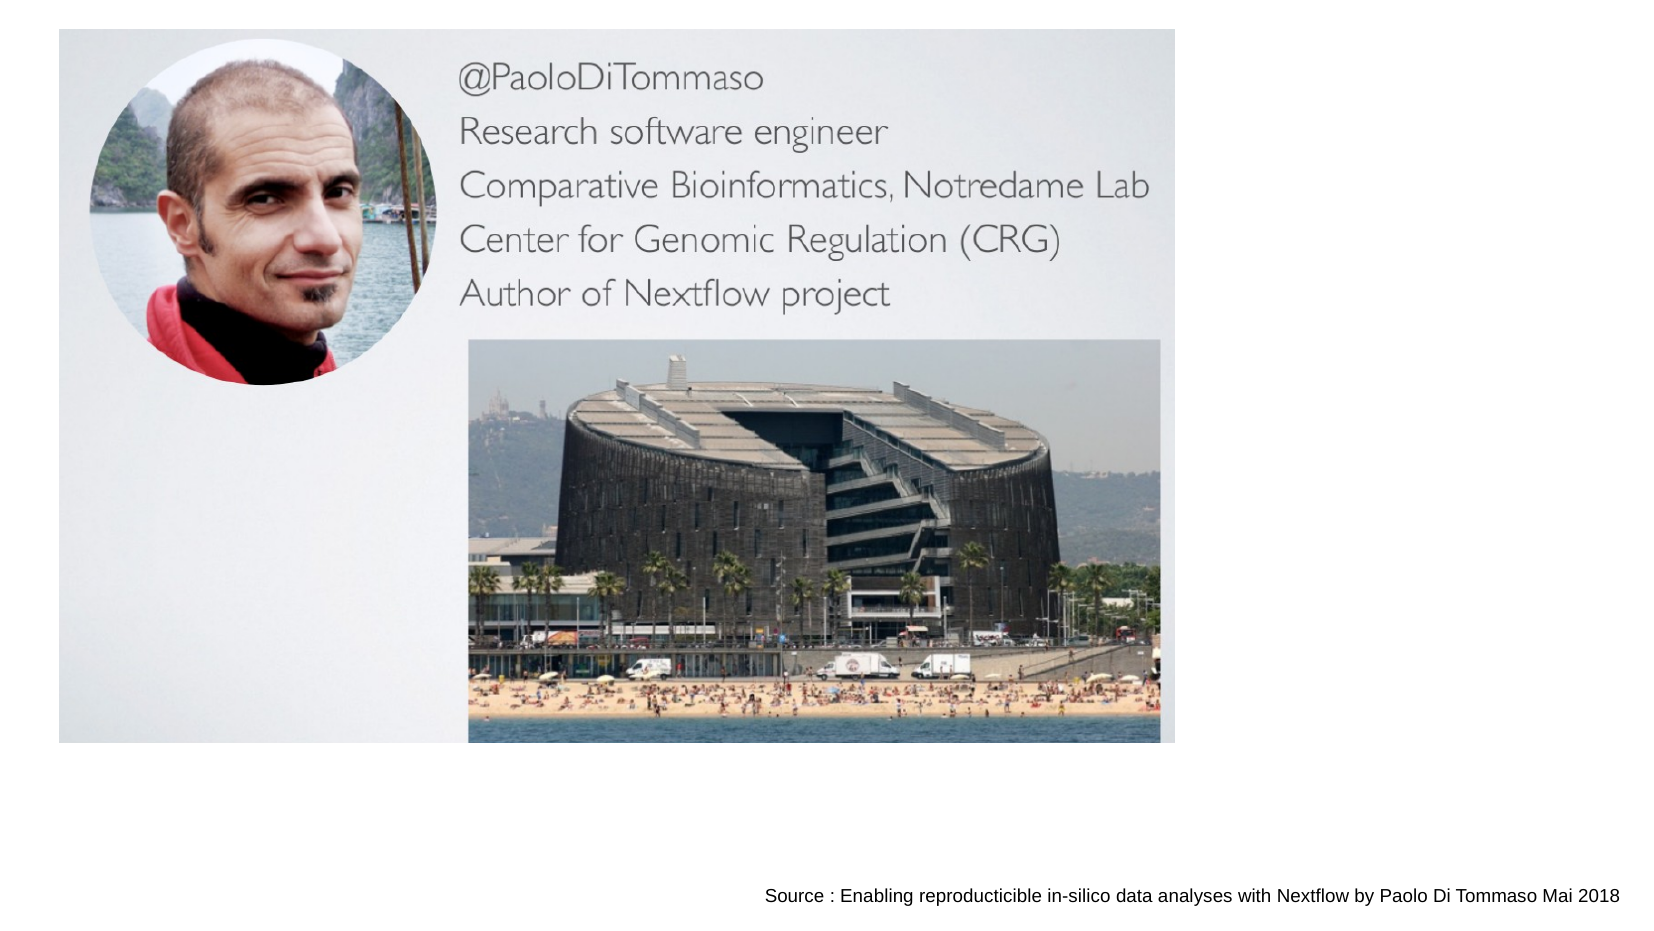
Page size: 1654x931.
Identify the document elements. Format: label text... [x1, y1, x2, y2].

picture [59, 29, 1175, 743]
text_box Source : Enabling reproducticible in-silico data analyses with Nextflow by Paolo Di Tommaso Mai 2018 [750, 878, 1635, 915]
